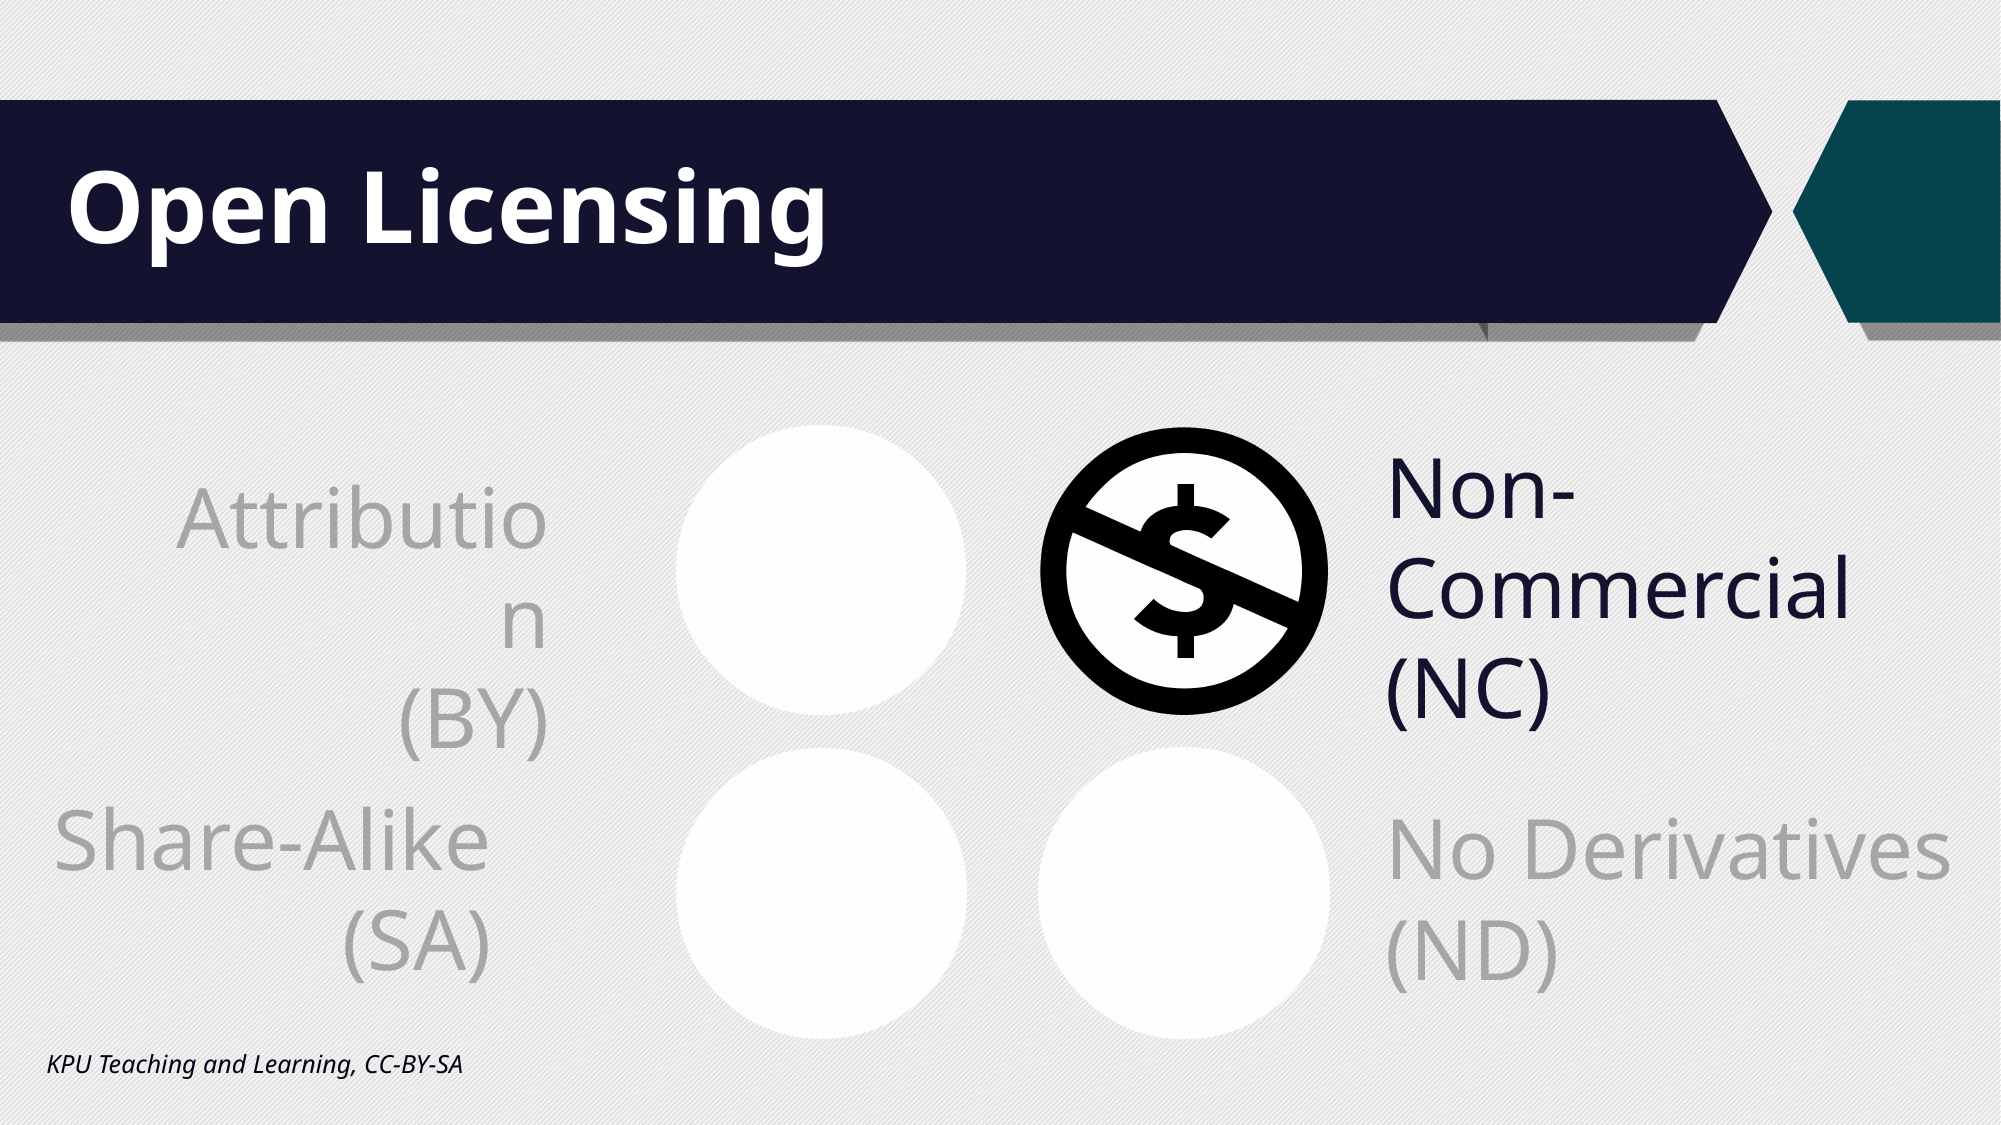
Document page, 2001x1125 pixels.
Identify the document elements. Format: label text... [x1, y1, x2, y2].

picture [675, 425, 967, 717]
picture [1038, 425, 1330, 717]
title Open Licensing [50, 122, 1689, 300]
picture [675, 747, 967, 1039]
picture [1038, 747, 1330, 1039]
text_box Share-Alike (SA) [38, 779, 616, 997]
text_box Non- Commercial (NC) [1370, 427, 2000, 746]
text_box KPU Teaching and Learning, CC-BY-SA [31, 1033, 1159, 1094]
text_box No Derivatives (ND) [1370, 789, 2000, 1007]
text_box Attribution (BY) [161, 457, 616, 676]
